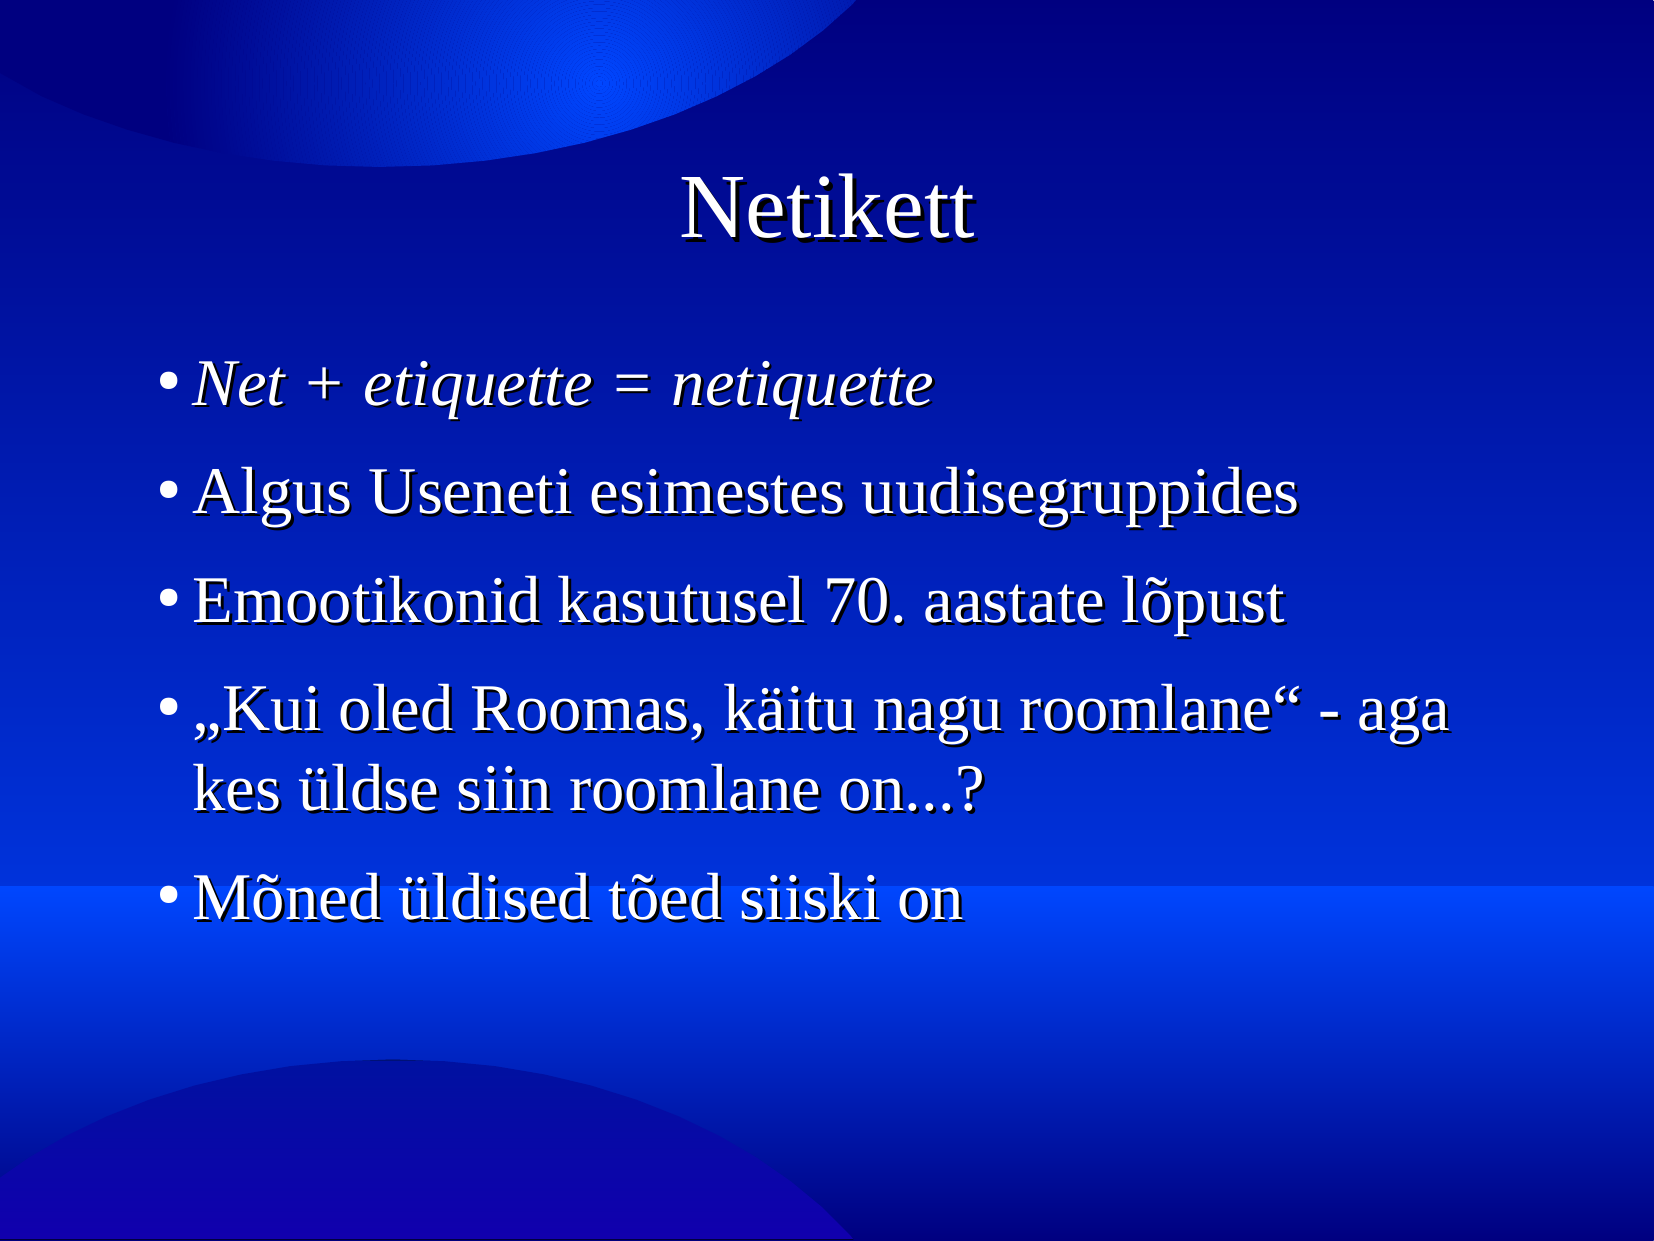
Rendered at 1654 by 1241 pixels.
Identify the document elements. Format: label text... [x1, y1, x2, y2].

title Netikett [121, 102, 1534, 311]
list Net + etiquette = netiquette Algus Useneti esimestes uudisegruppides Emootikonid kasutusel 70. aastate lõpust „Kui oled Roomas, käitu nagu roomlane“ - aga kes üldse siin roomlane on...? Mõned üldised tõed siiski on [121, 344, 1534, 1127]
